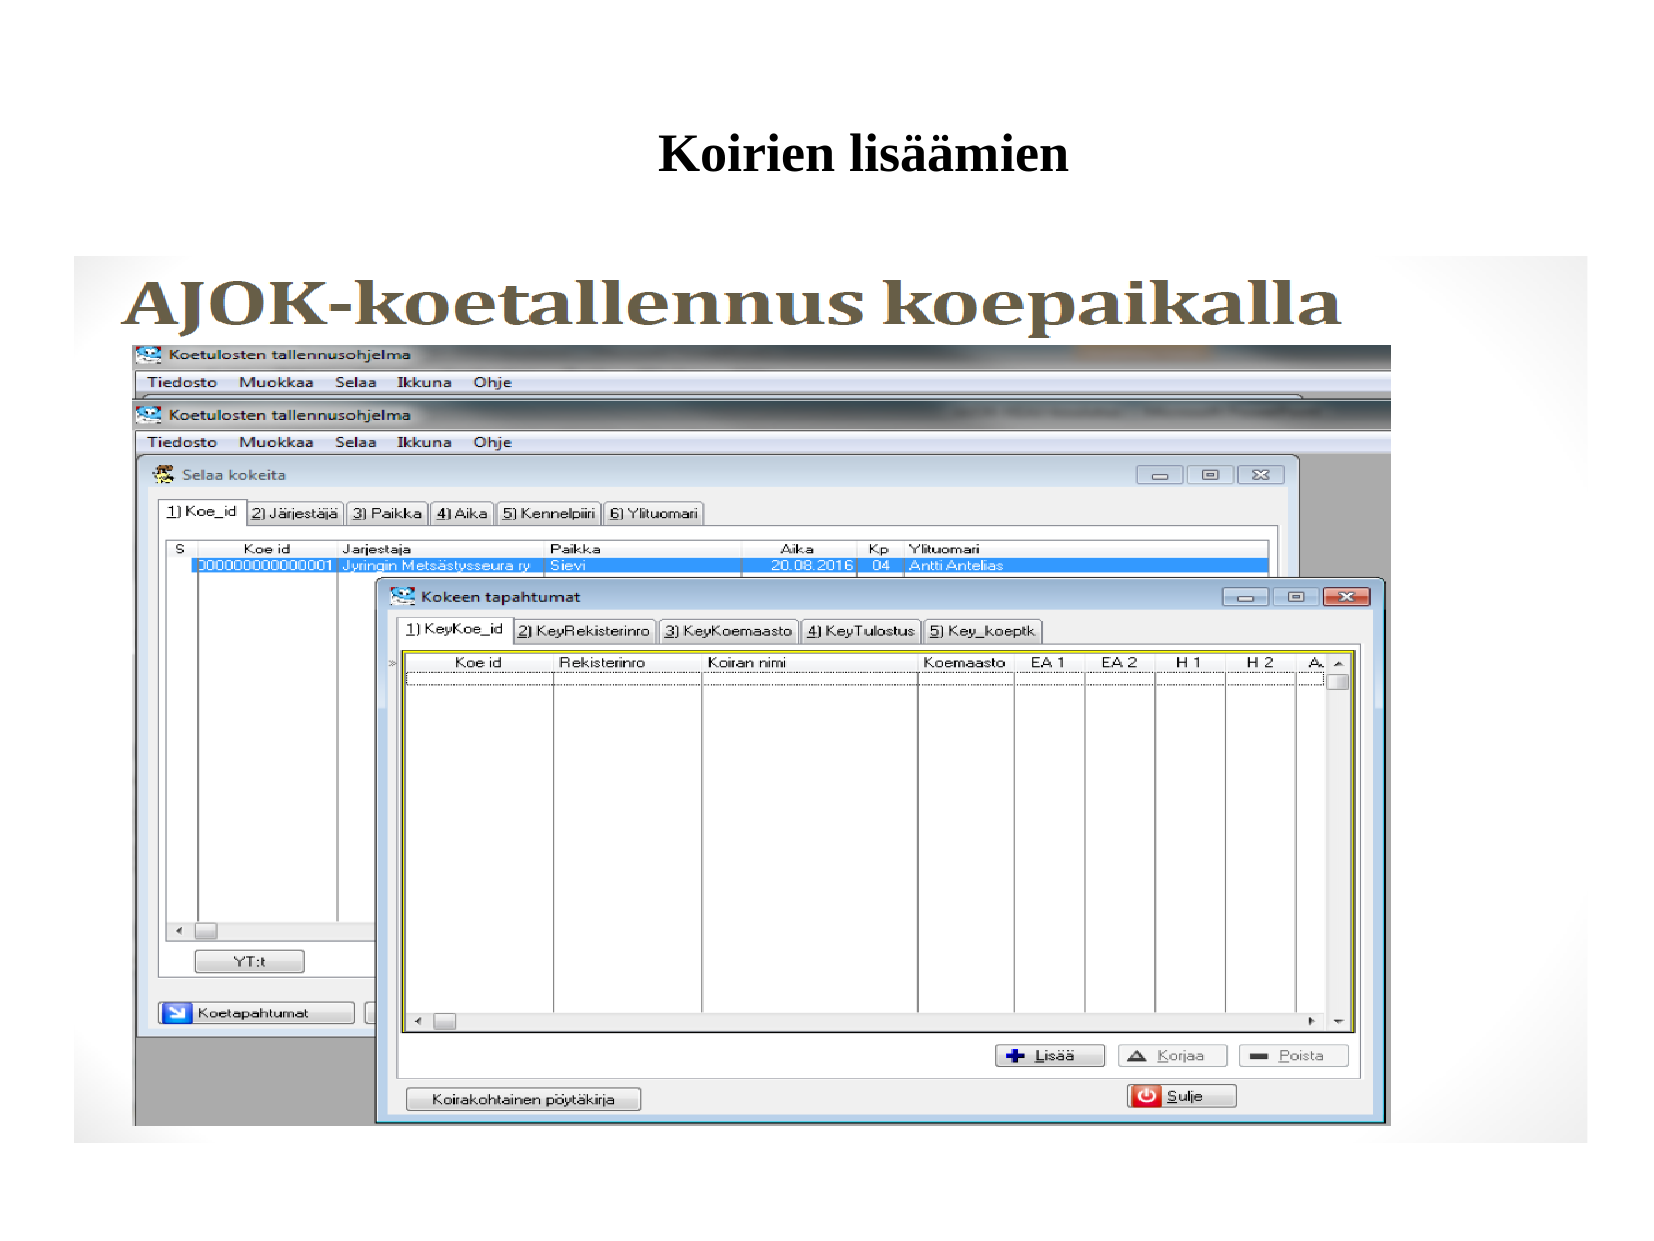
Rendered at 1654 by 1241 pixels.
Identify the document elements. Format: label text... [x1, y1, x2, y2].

picture [74, 256, 1588, 1143]
title Koirien lisäämien [82, 49, 1571, 256]
